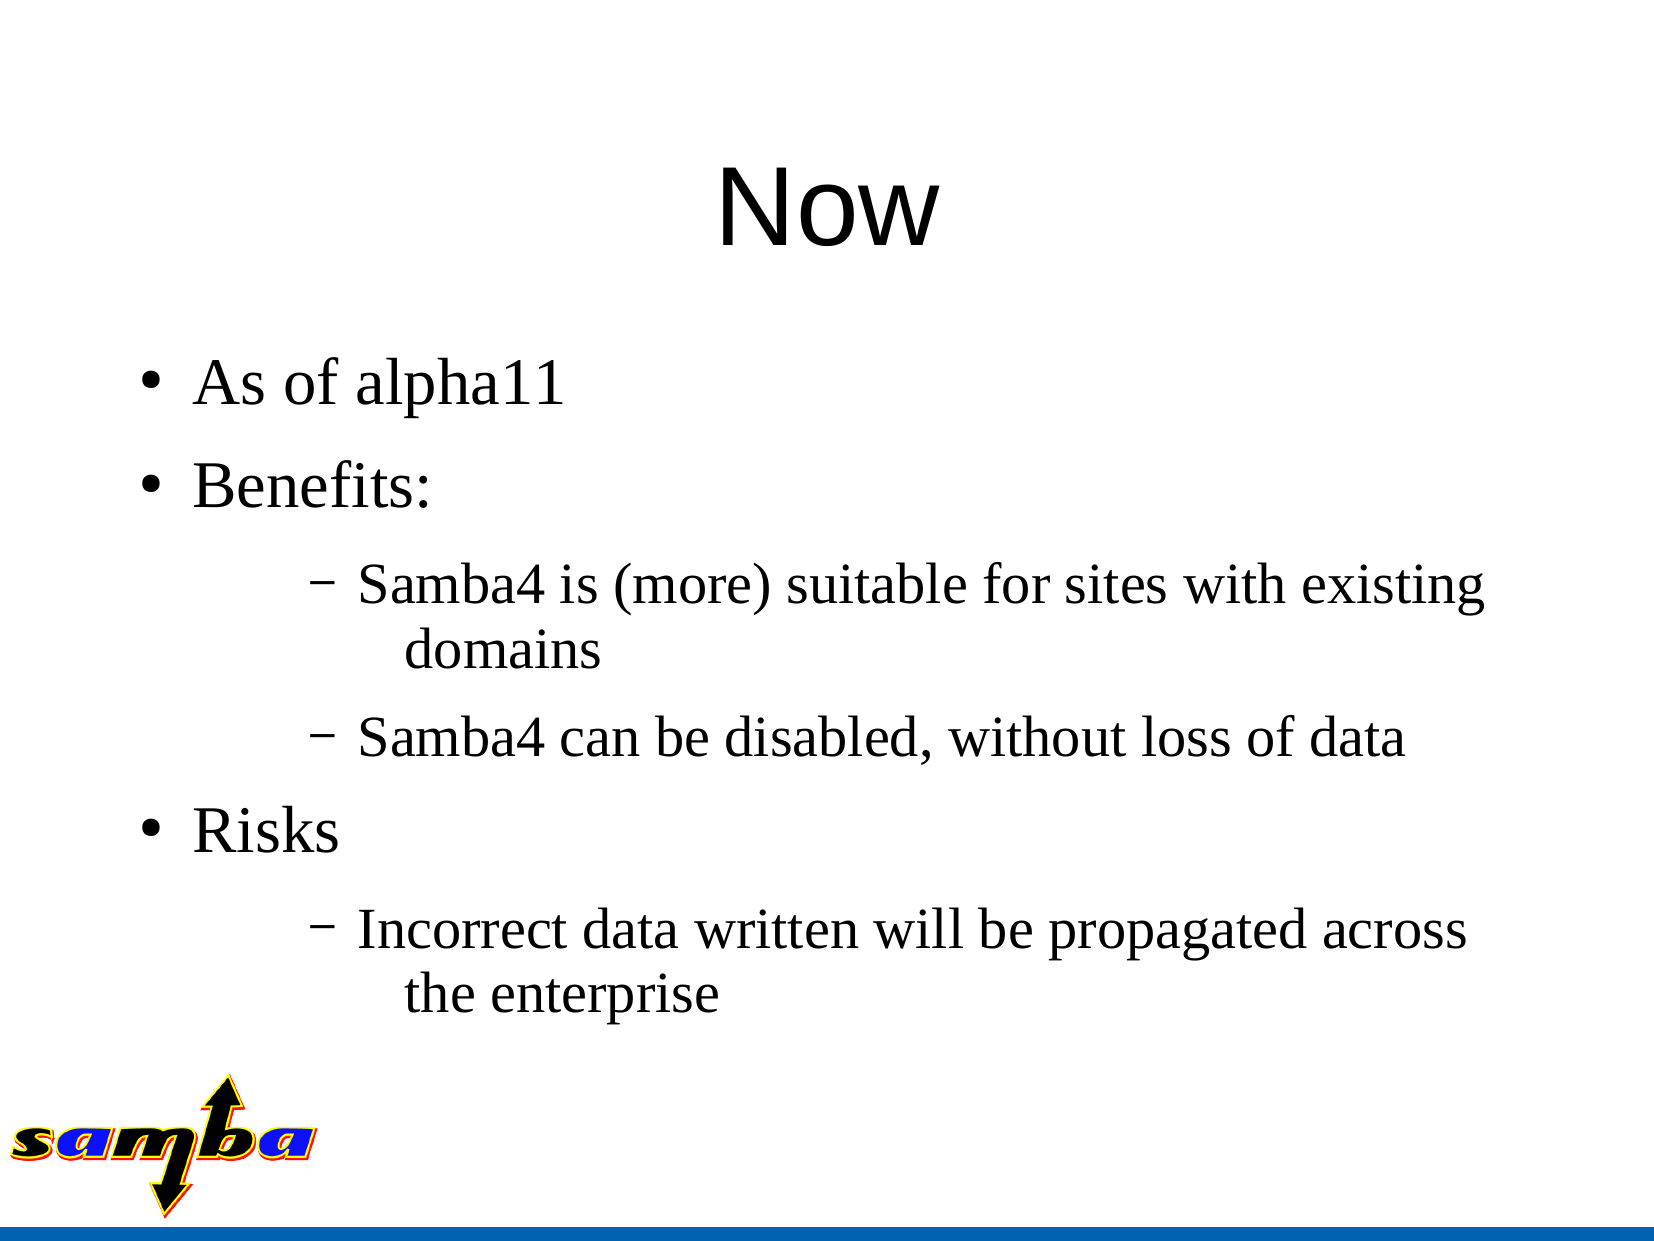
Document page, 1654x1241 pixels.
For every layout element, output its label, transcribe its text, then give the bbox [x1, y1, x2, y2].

list As of alpha11 Benefits: Samba4 is (more) suitable for sites with existing domains Samba4 can be disabled, without loss of data Risks Incorrect data written will be propagated across the enterprise [121, 344, 1534, 1170]
picture [9, 1074, 319, 1219]
title Now [121, 110, 1534, 303]
